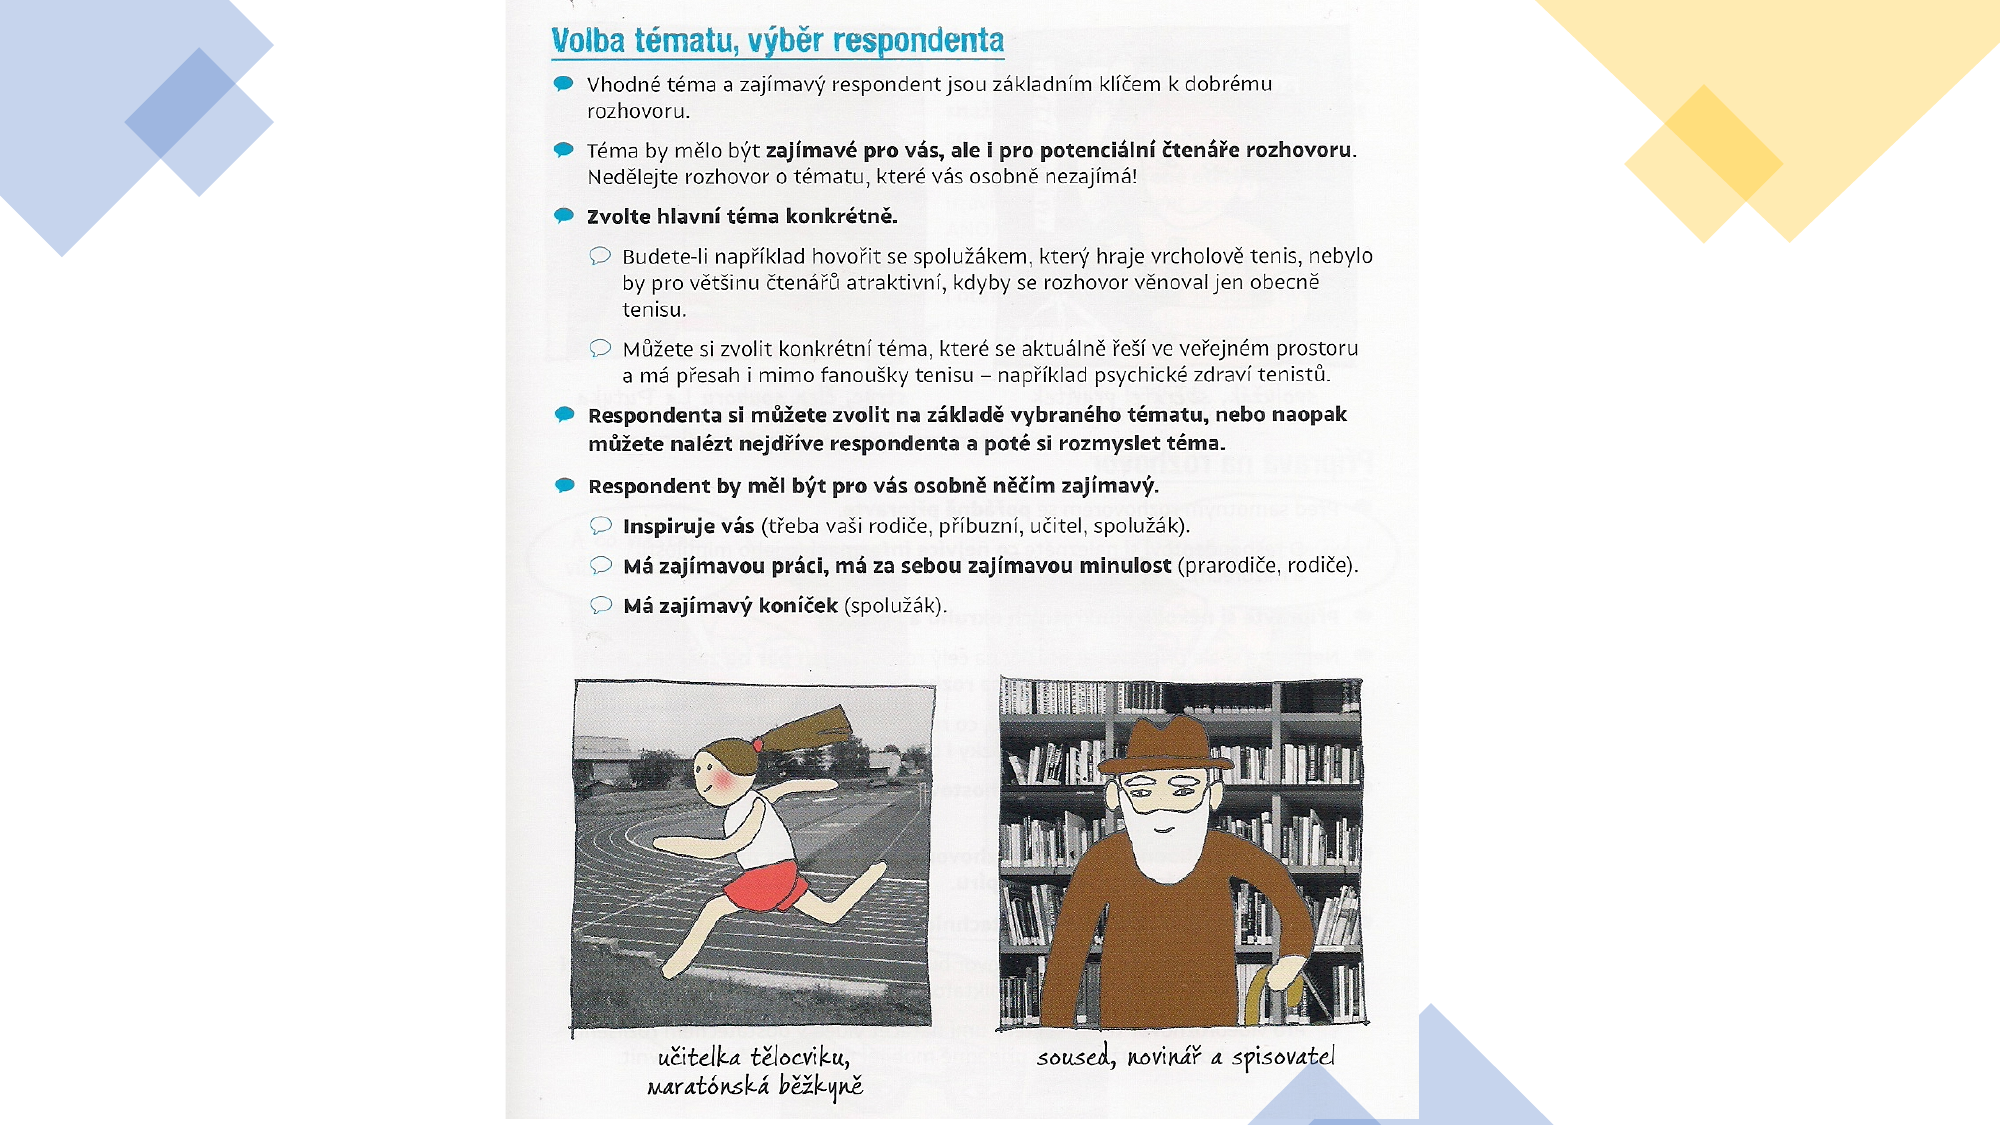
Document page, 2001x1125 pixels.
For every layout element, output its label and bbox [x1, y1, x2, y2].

text_box [0, 0, 2000, 1125]
picture [505, 0, 1419, 1119]
